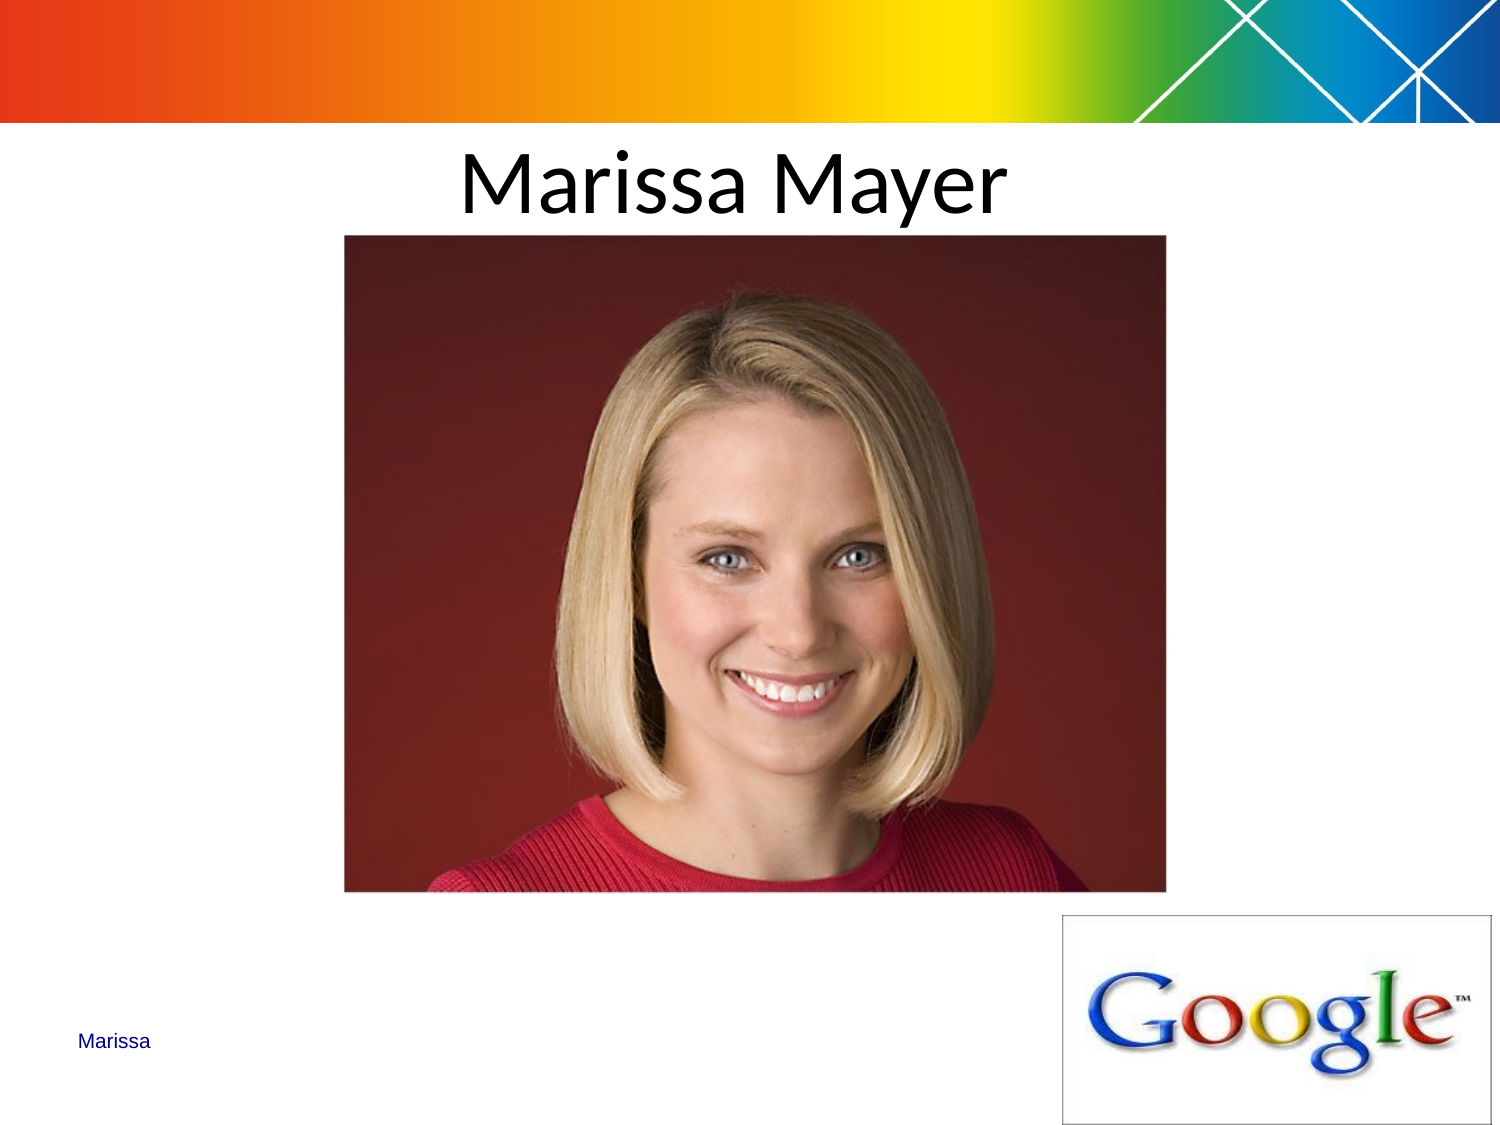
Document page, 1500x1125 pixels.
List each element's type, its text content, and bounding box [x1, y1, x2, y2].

picture [343, 234, 1168, 894]
text_box Marissa [63, 1020, 166, 1061]
picture [1340, 0, 1500, 123]
picture [0, 0, 1306, 123]
title Marissa Mayer [59, 59, 1410, 295]
picture [1062, 915, 1492, 1125]
